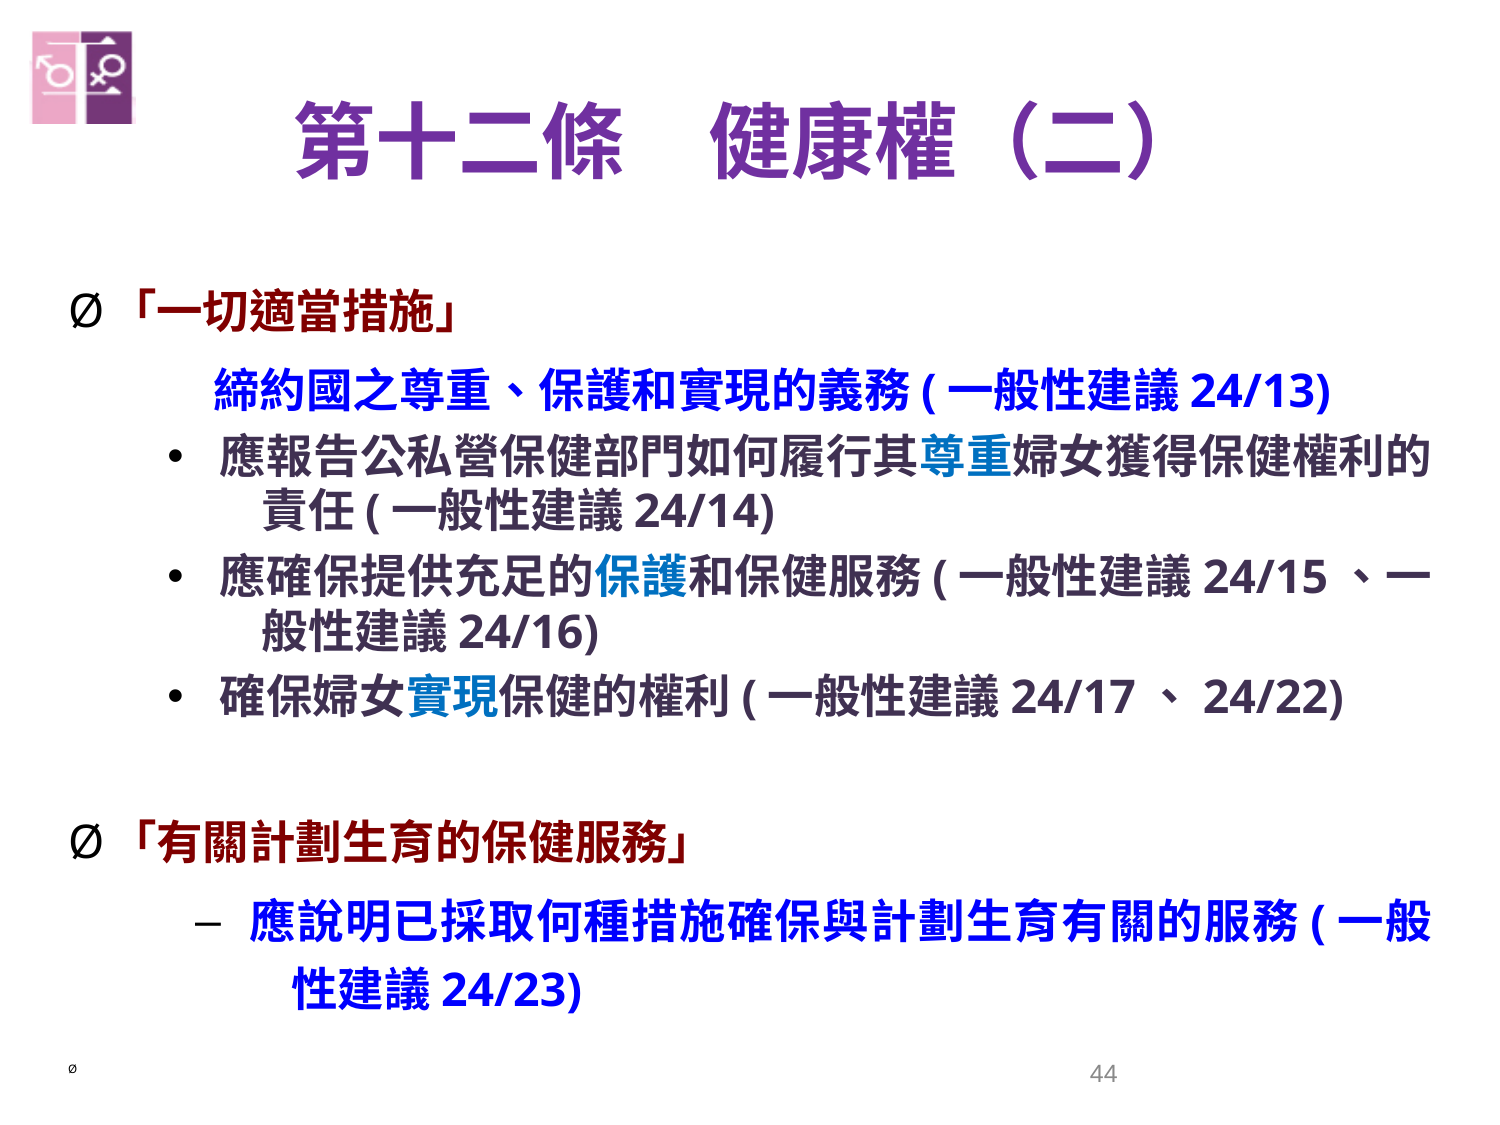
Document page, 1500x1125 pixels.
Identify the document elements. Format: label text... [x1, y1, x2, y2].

text_box 44 [1074, 1042, 1426, 1103]
list 「一切適當措施」 締約國之尊重、保護和實現的義務(一般性建議24/13) 應報告公私營保健部門如何履行其尊重婦女獲得保健權利的責任(一般性建議24/14) 應確保提供充足的保護和保健服務(一般性建議24/15、一般性建議24/16) 確保婦女實現保健的權利(一般性建議24/17、24/22) 「有關計劃生育的保健服務」 應說明已採取何種措施確保與計劃生育有關的服務(一般性建議24/23) [53, 262, 1447, 1036]
title 第十二條 健康權（二） [75, 45, 1426, 233]
